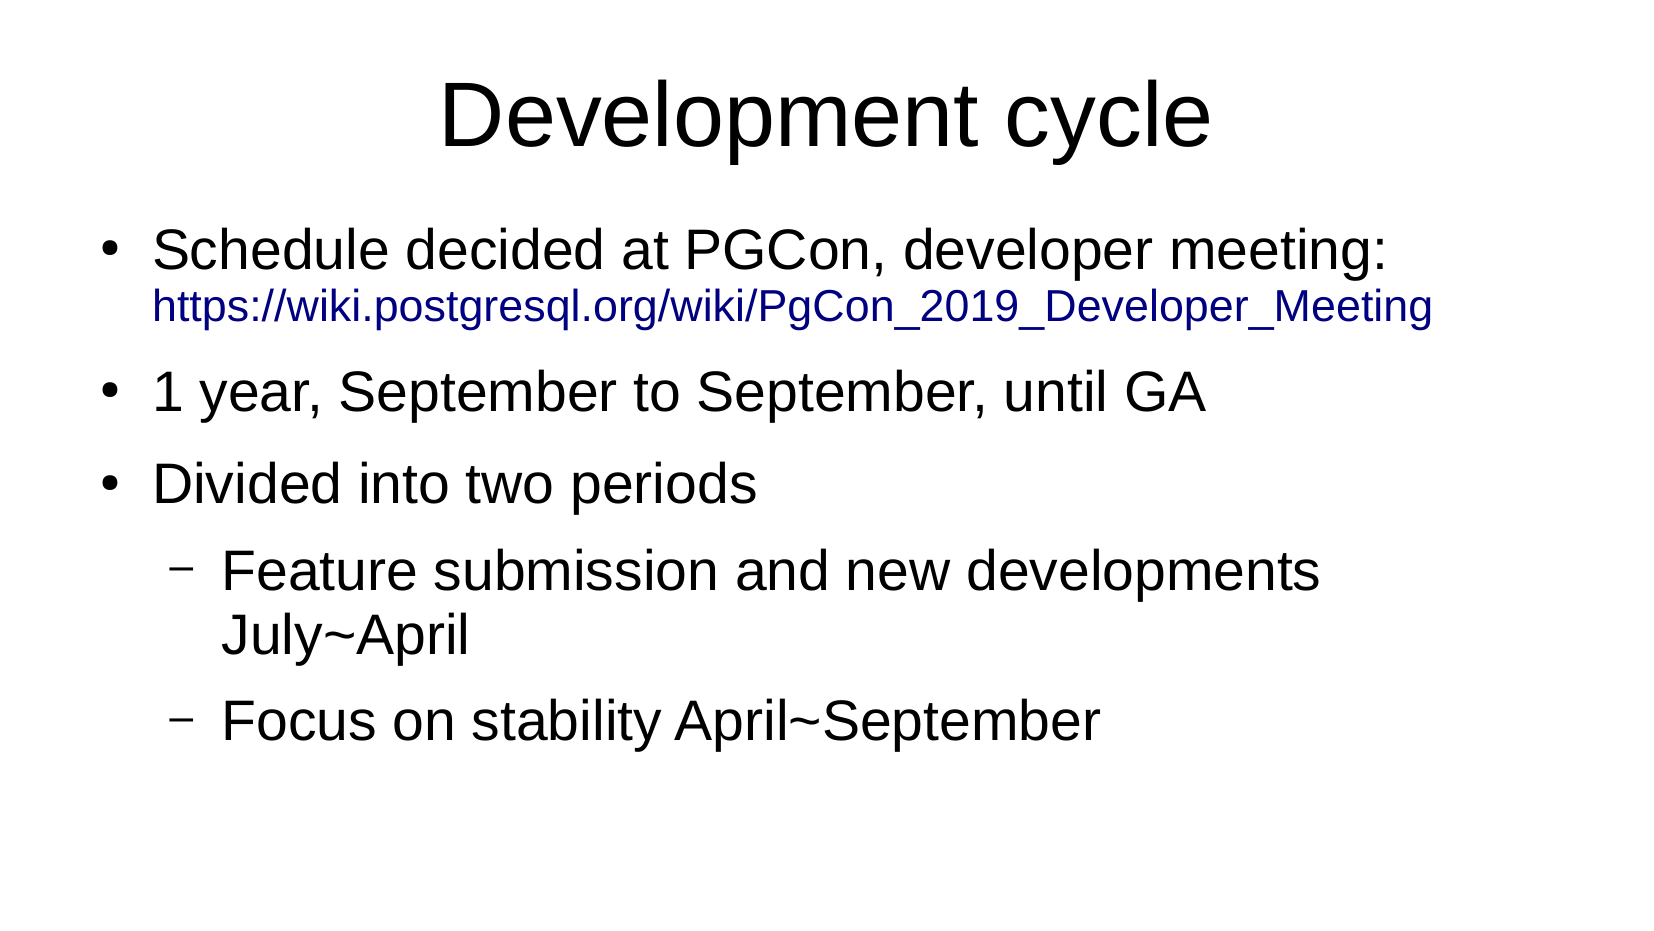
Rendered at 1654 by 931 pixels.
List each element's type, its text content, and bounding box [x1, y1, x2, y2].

title Development cycle [82, 37, 1571, 193]
list Schedule decided at PGCon, developer meeting: https://wiki.postgresql.org/wiki/PgCon_2019_Developer_Meeting 1 year, September to September, until GA Divided into two periods Feature submission and new developments July~April Focus on stability April~September [82, 217, 1571, 758]
